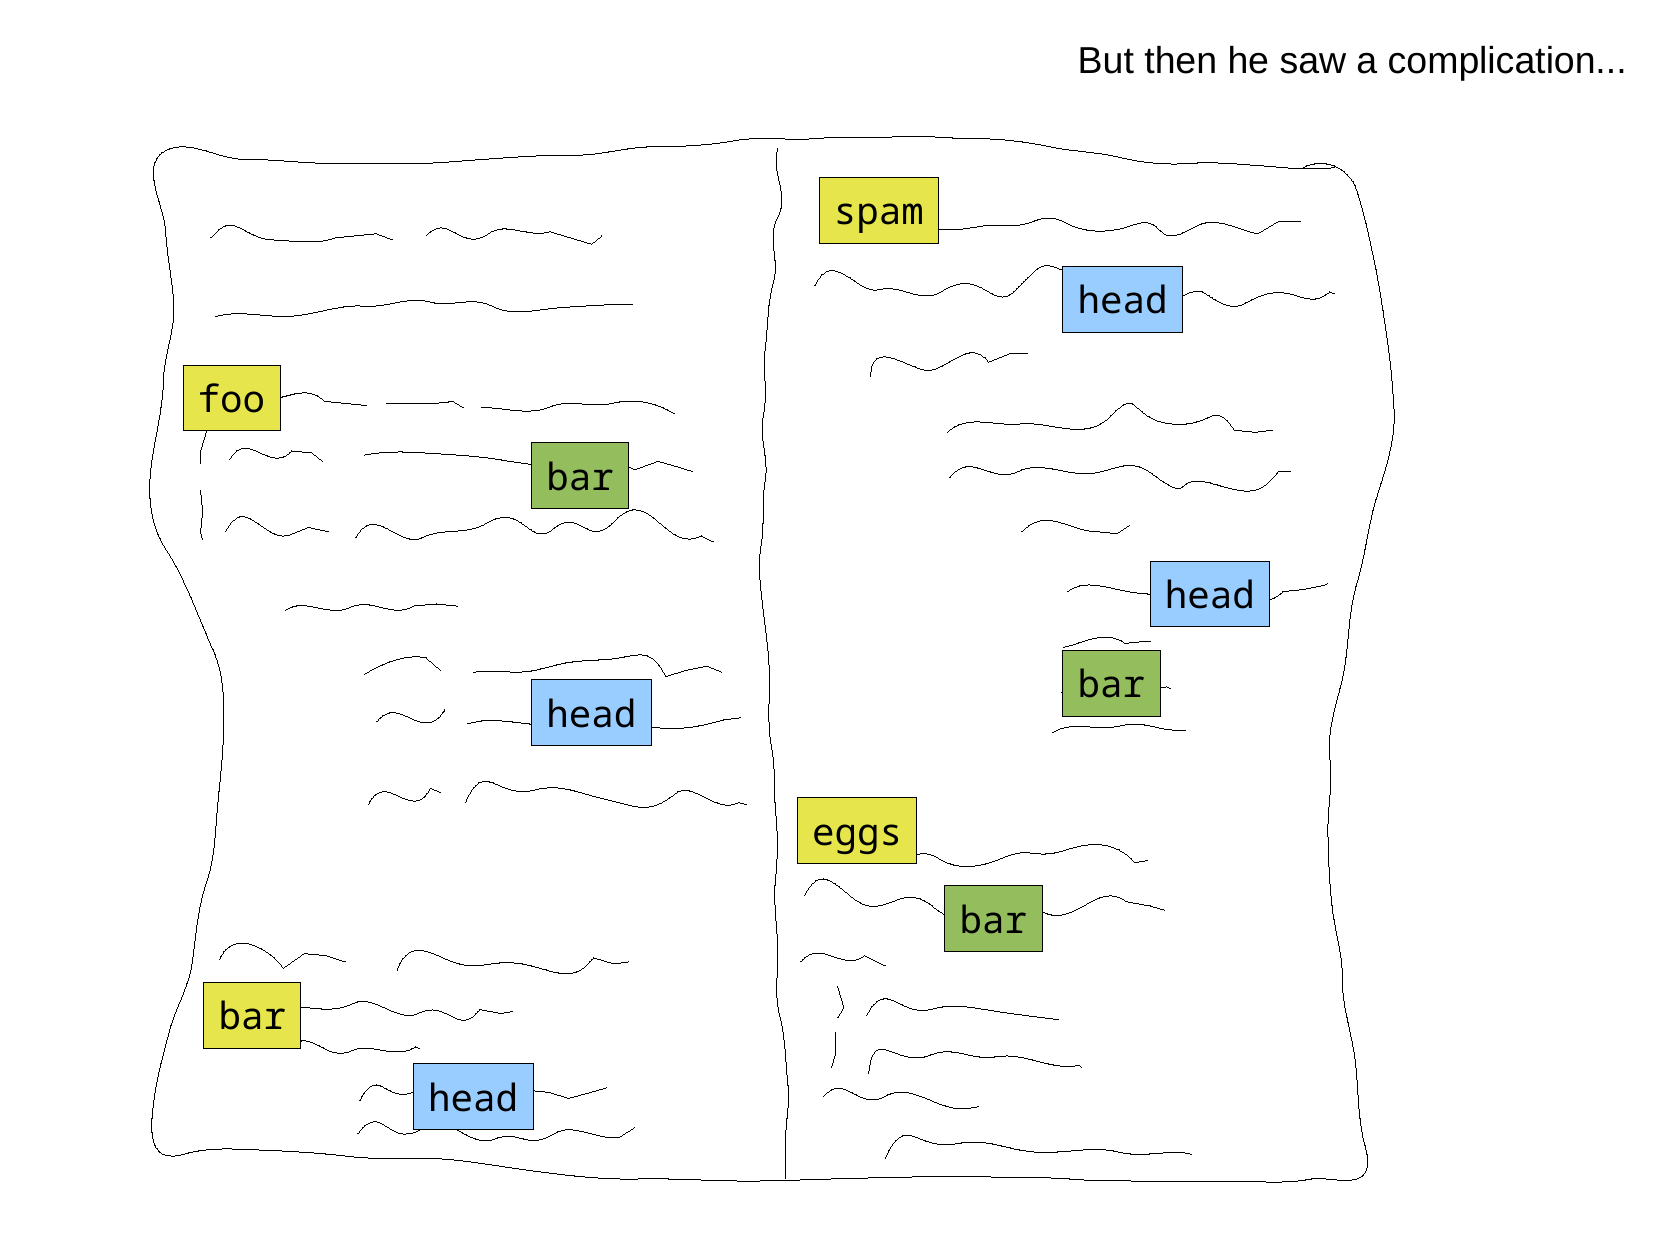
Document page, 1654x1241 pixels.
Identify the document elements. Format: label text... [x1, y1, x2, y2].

text_box head [1150, 561, 1270, 620]
text_box spam [819, 177, 939, 236]
text_box bar [531, 442, 629, 502]
text_box foo [183, 365, 281, 424]
text_box head [1062, 266, 1183, 325]
text_box bar [944, 885, 1043, 945]
text_box bar [1062, 650, 1161, 709]
text_box eggs [797, 797, 917, 857]
text_box bar [203, 982, 301, 1041]
text_box head [413, 1063, 534, 1123]
text_box head [531, 679, 652, 739]
text_box But then he saw a complication... [1062, 31, 1643, 94]
